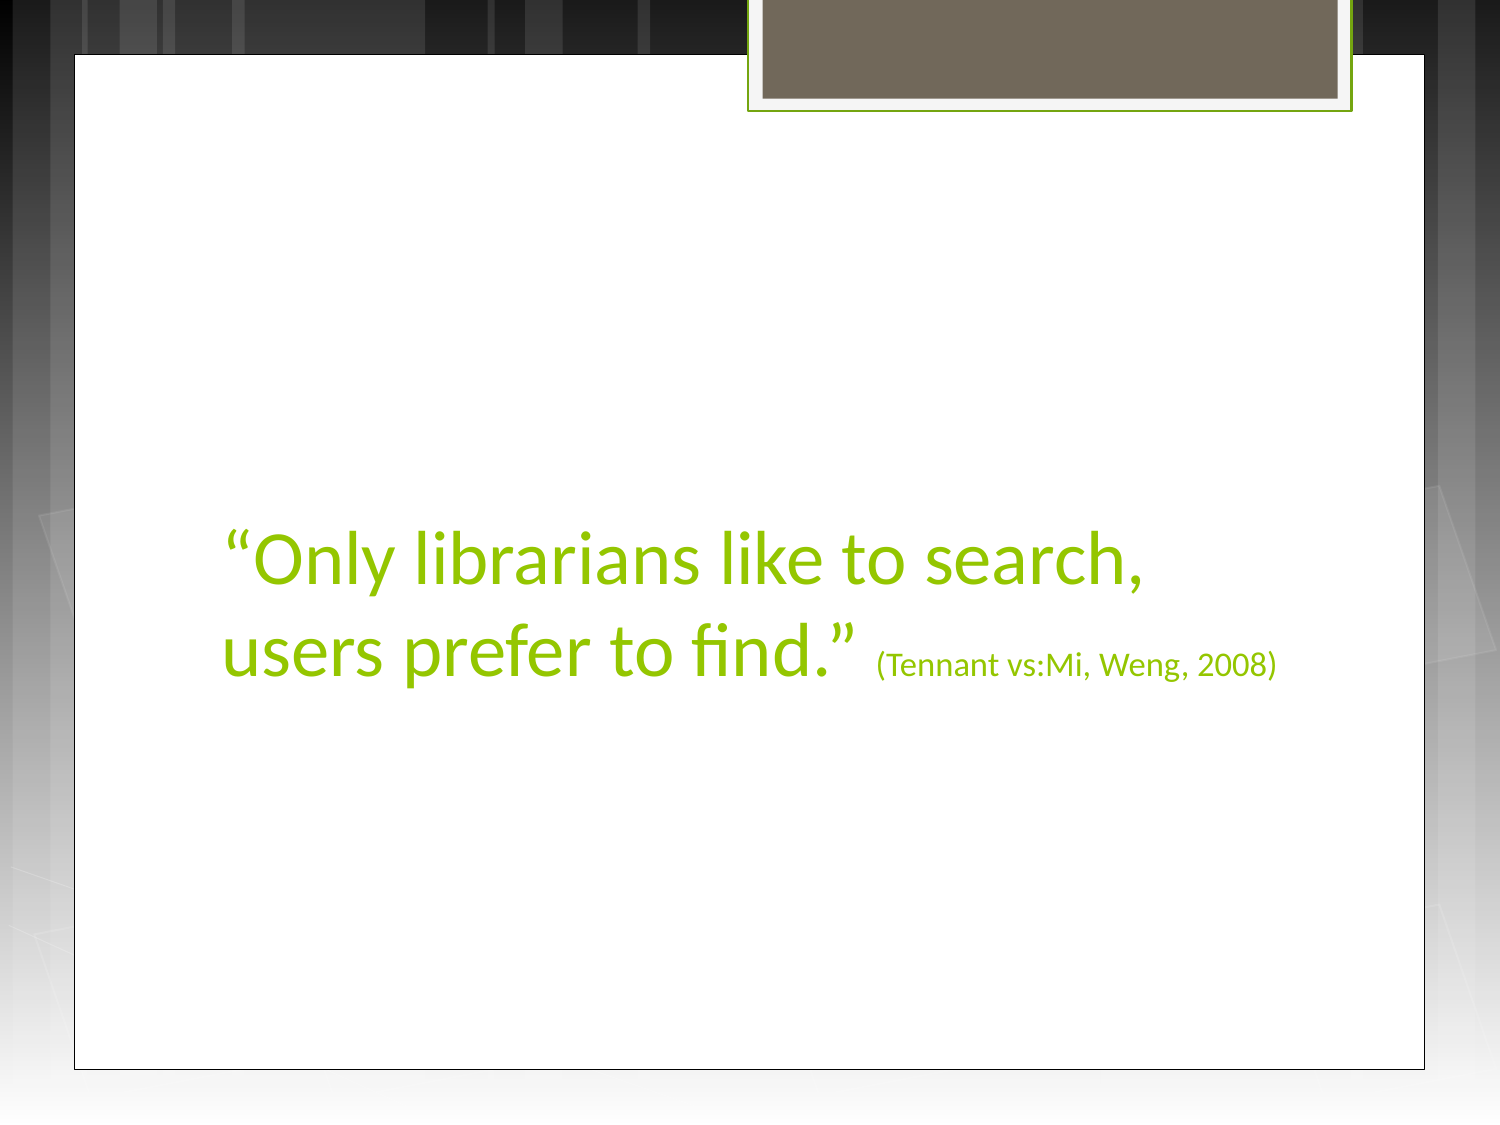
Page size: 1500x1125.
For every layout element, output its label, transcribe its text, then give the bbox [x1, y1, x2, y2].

title “Only librarians like to search, users prefer to find.” (Tennant vs:Mi, Weng, 2008) [206, 475, 1296, 700]
